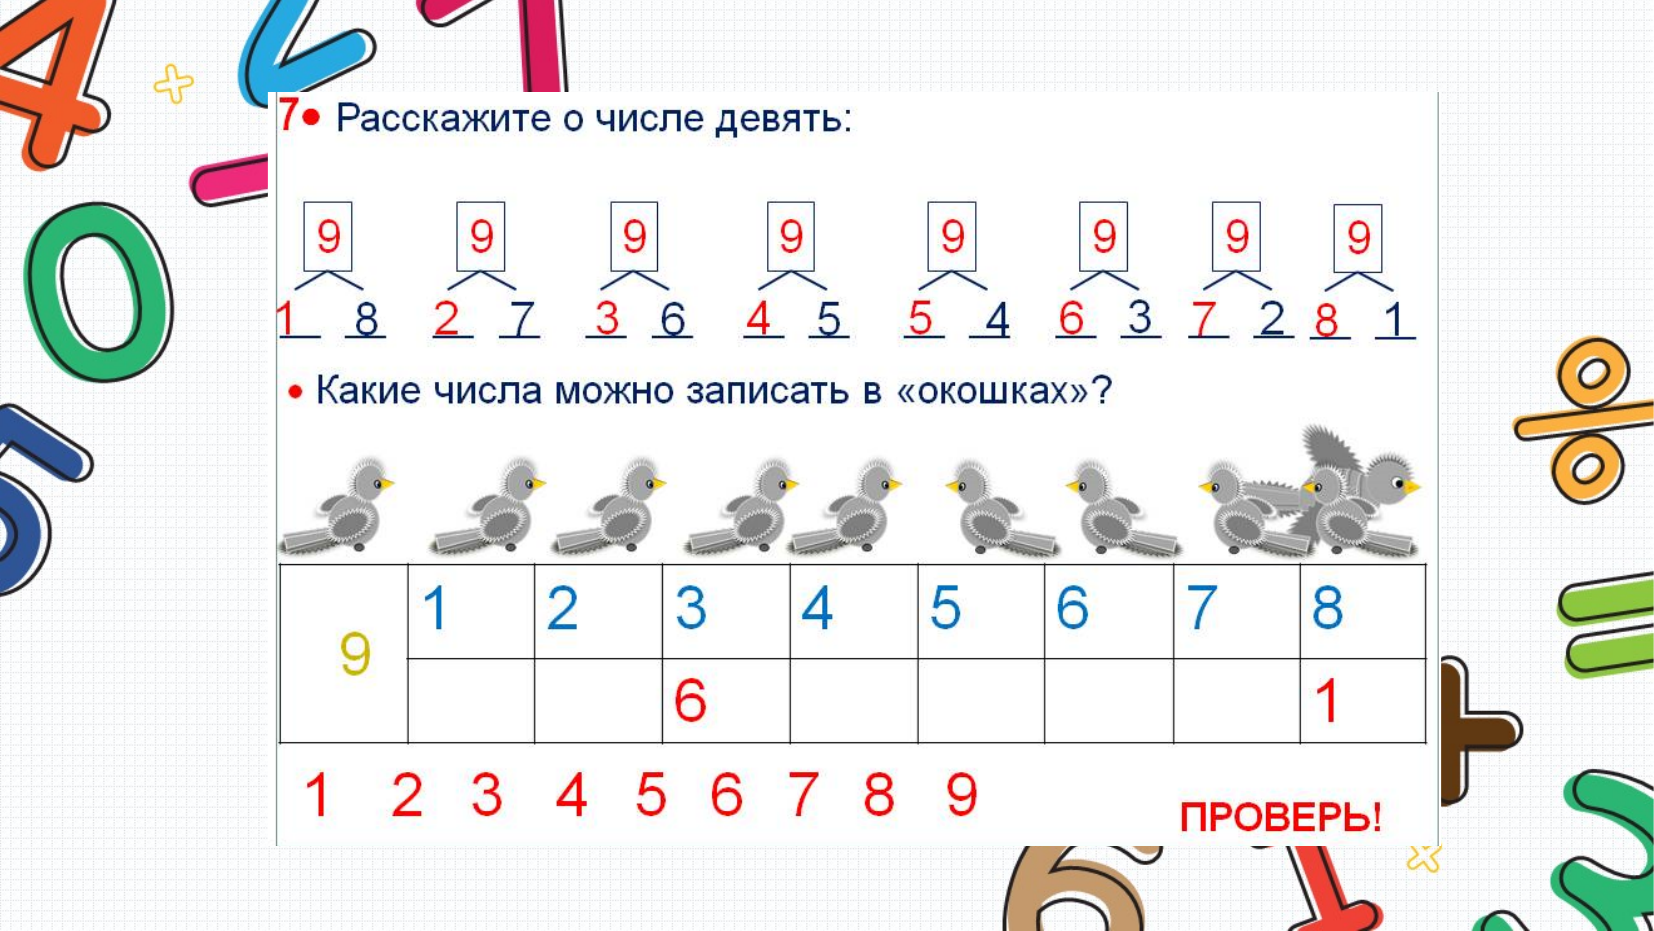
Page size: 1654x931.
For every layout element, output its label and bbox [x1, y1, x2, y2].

picture [267, 92, 1442, 846]
